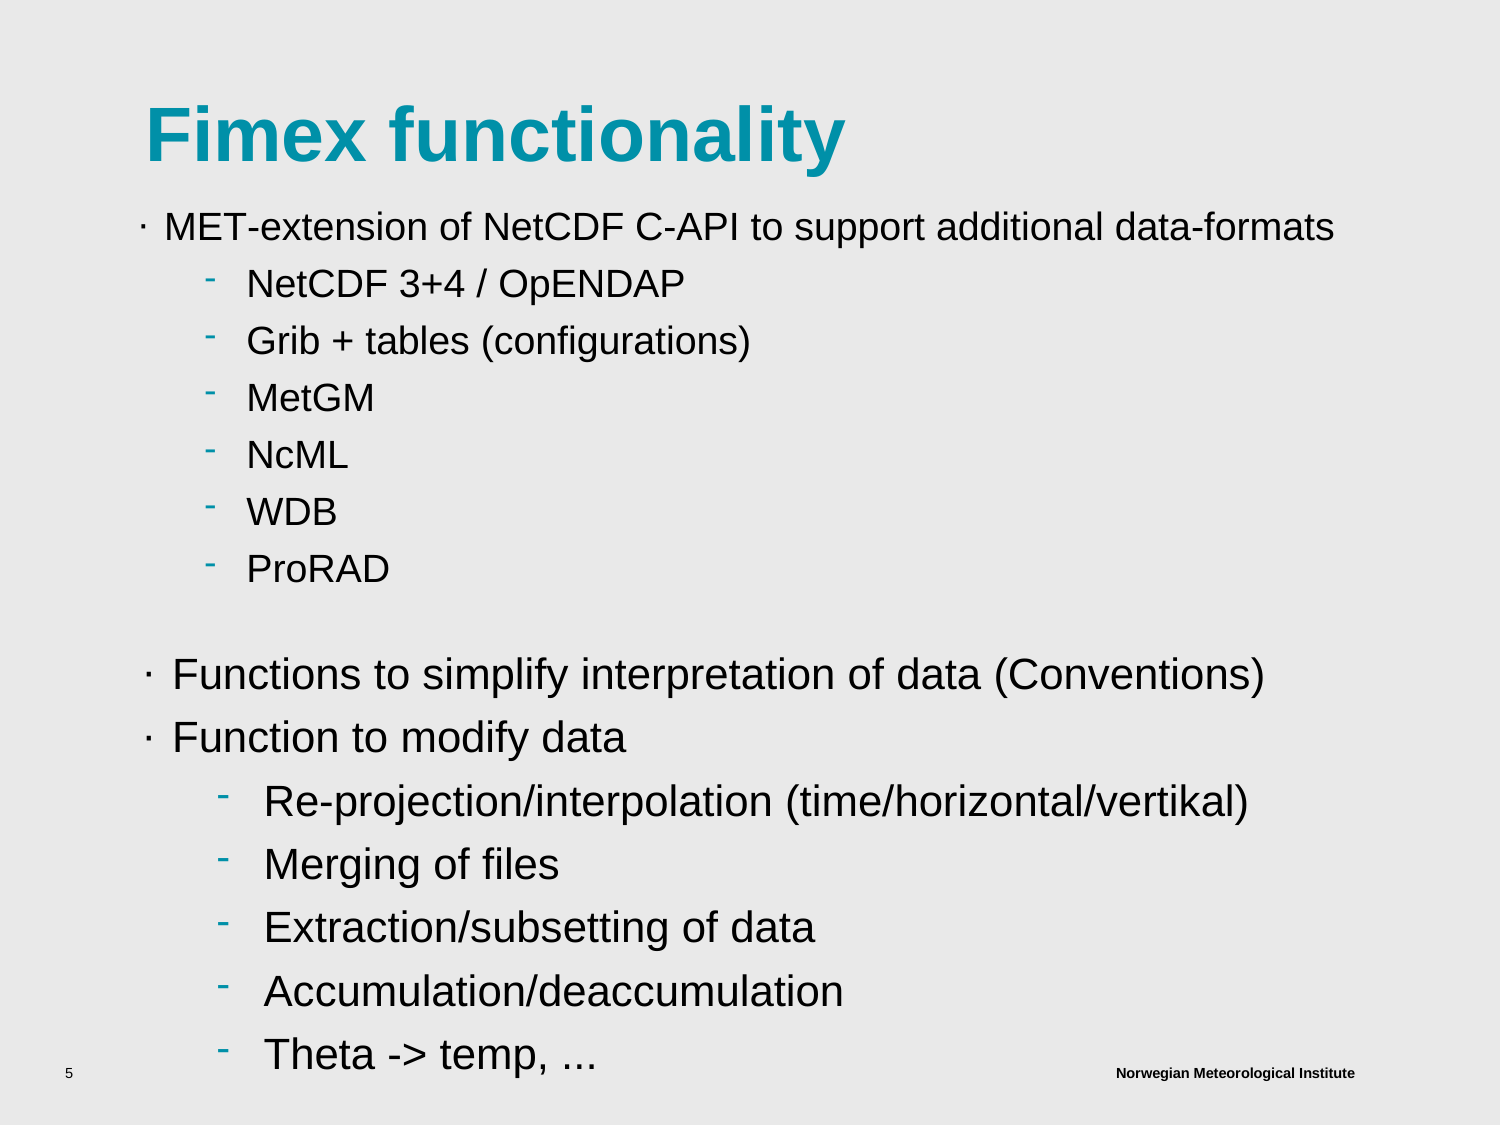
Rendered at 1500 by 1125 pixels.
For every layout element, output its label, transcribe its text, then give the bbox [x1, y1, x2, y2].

list MET-extension of NetCDF C-API to support additional data-formats NetCDF 3+4 / OpENDAP Grib + tables (configurations) MetGM NcML WDB ProRAD [136, 200, 1347, 636]
title Fimex functionality [145, 83, 1355, 178]
list Functions to simplify interpretation of data (Conventions) Function to modify data Re-projection/interpolation (time/horizontal/vertikal) Merging of files Extraction/subsetting of data Accumulation/deaccumulation Theta -> temp, ... [141, 645, 1352, 1087]
